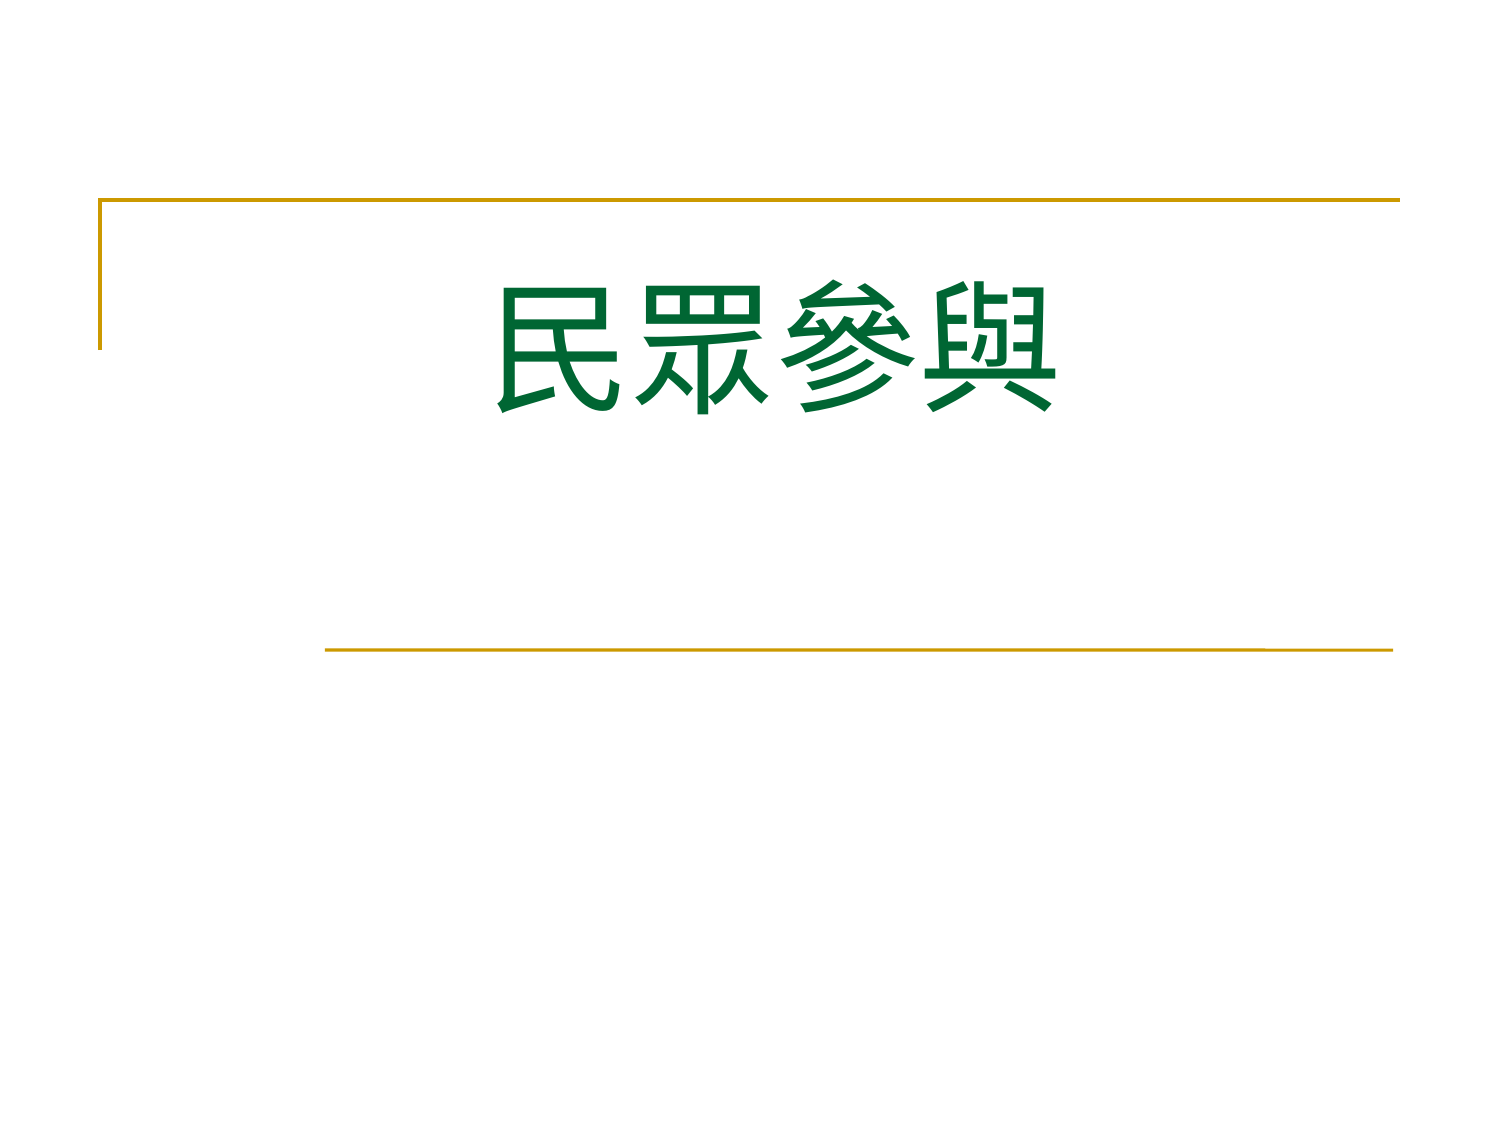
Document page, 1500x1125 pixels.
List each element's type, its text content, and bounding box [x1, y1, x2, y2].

title 民眾參與 [150, 249, 1401, 538]
